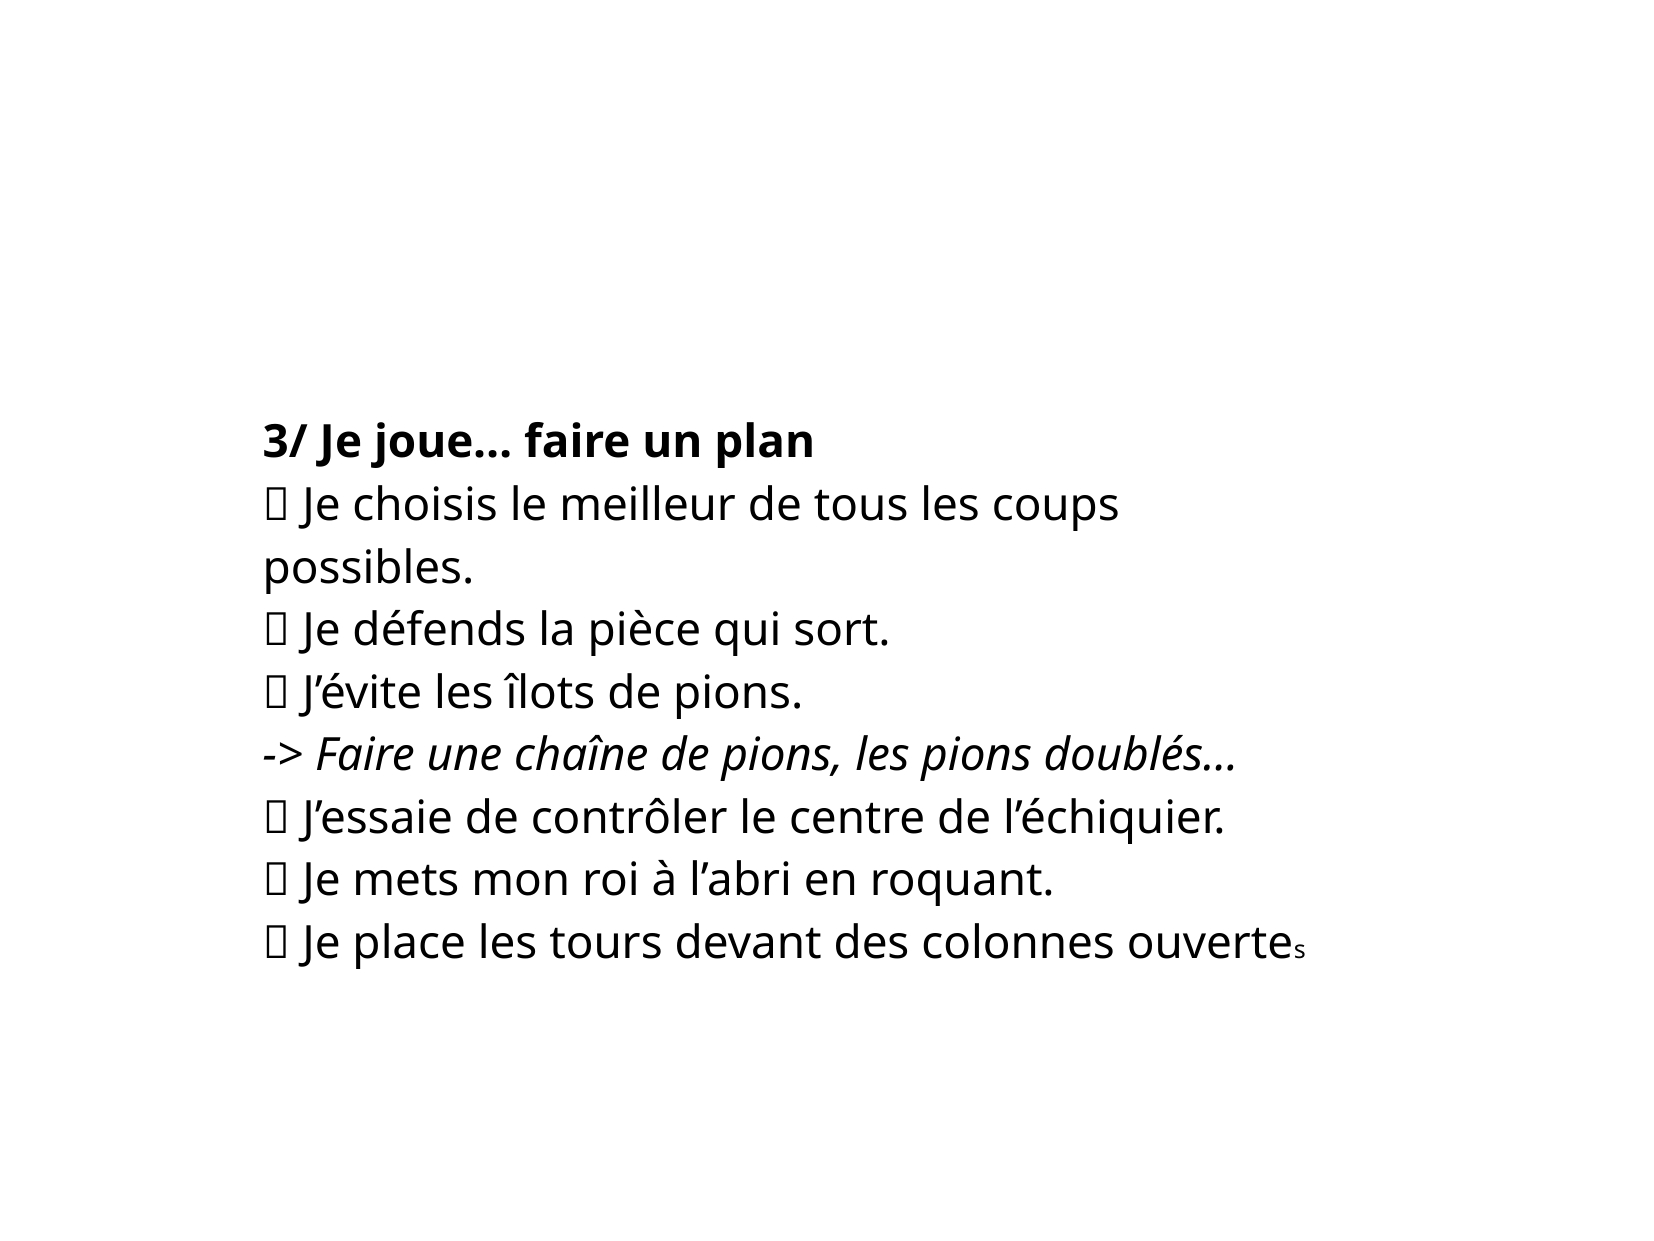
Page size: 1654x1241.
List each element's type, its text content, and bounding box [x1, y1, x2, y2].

text_box 3/ Je joue… faire un plan  Je choisis le meilleur de tous les coups possibles.  Je défends la pièce qui sort.  J’évite les îlots de pions. -> Faire une chaîne de pions, les pions doublés…  J’essaie de contrôler le centre de l’échiquier.  Je mets mon roi à l’abri en roquant.  Je place les tours devant des colonnes ouvertes [248, 401, 1335, 975]
